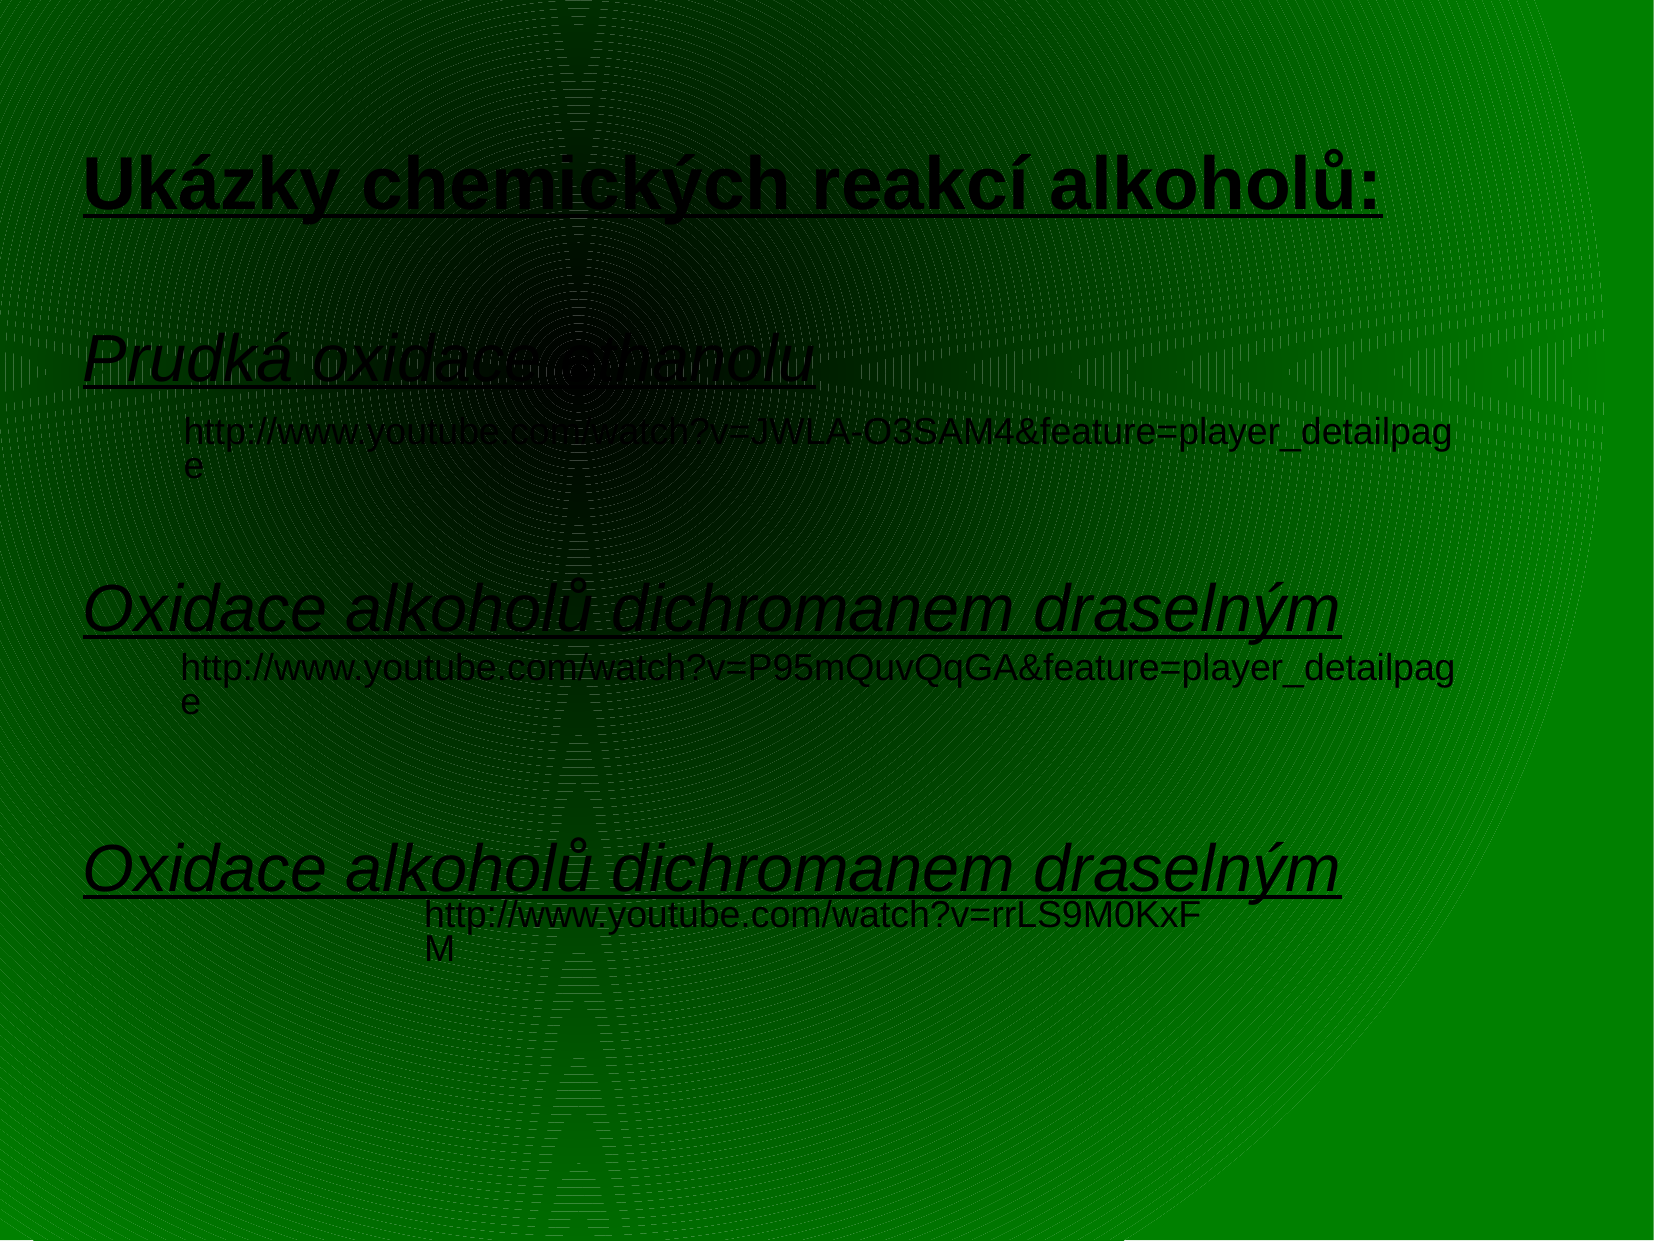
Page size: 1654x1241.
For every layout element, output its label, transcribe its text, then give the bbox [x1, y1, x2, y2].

title Ukázky chemických reakcí alkoholů: Prudká oxidace ethanolu Oxidace alkoholů dichromanem draselným Oxidace alkoholů dichromanem draselným [82, 134, 1571, 1106]
text_box http://www.youtube.com/watch?v=JWLA-O3SAM4&feature=player_detailpage [168, 403, 1485, 502]
text_box http://www.youtube.com/watch?v=P95mQuvQqGA&feature=player_detailpage [165, 639, 1488, 739]
text_box http://www.youtube.com/watch?v=rrLS9M0KxFM [409, 885, 1245, 985]
